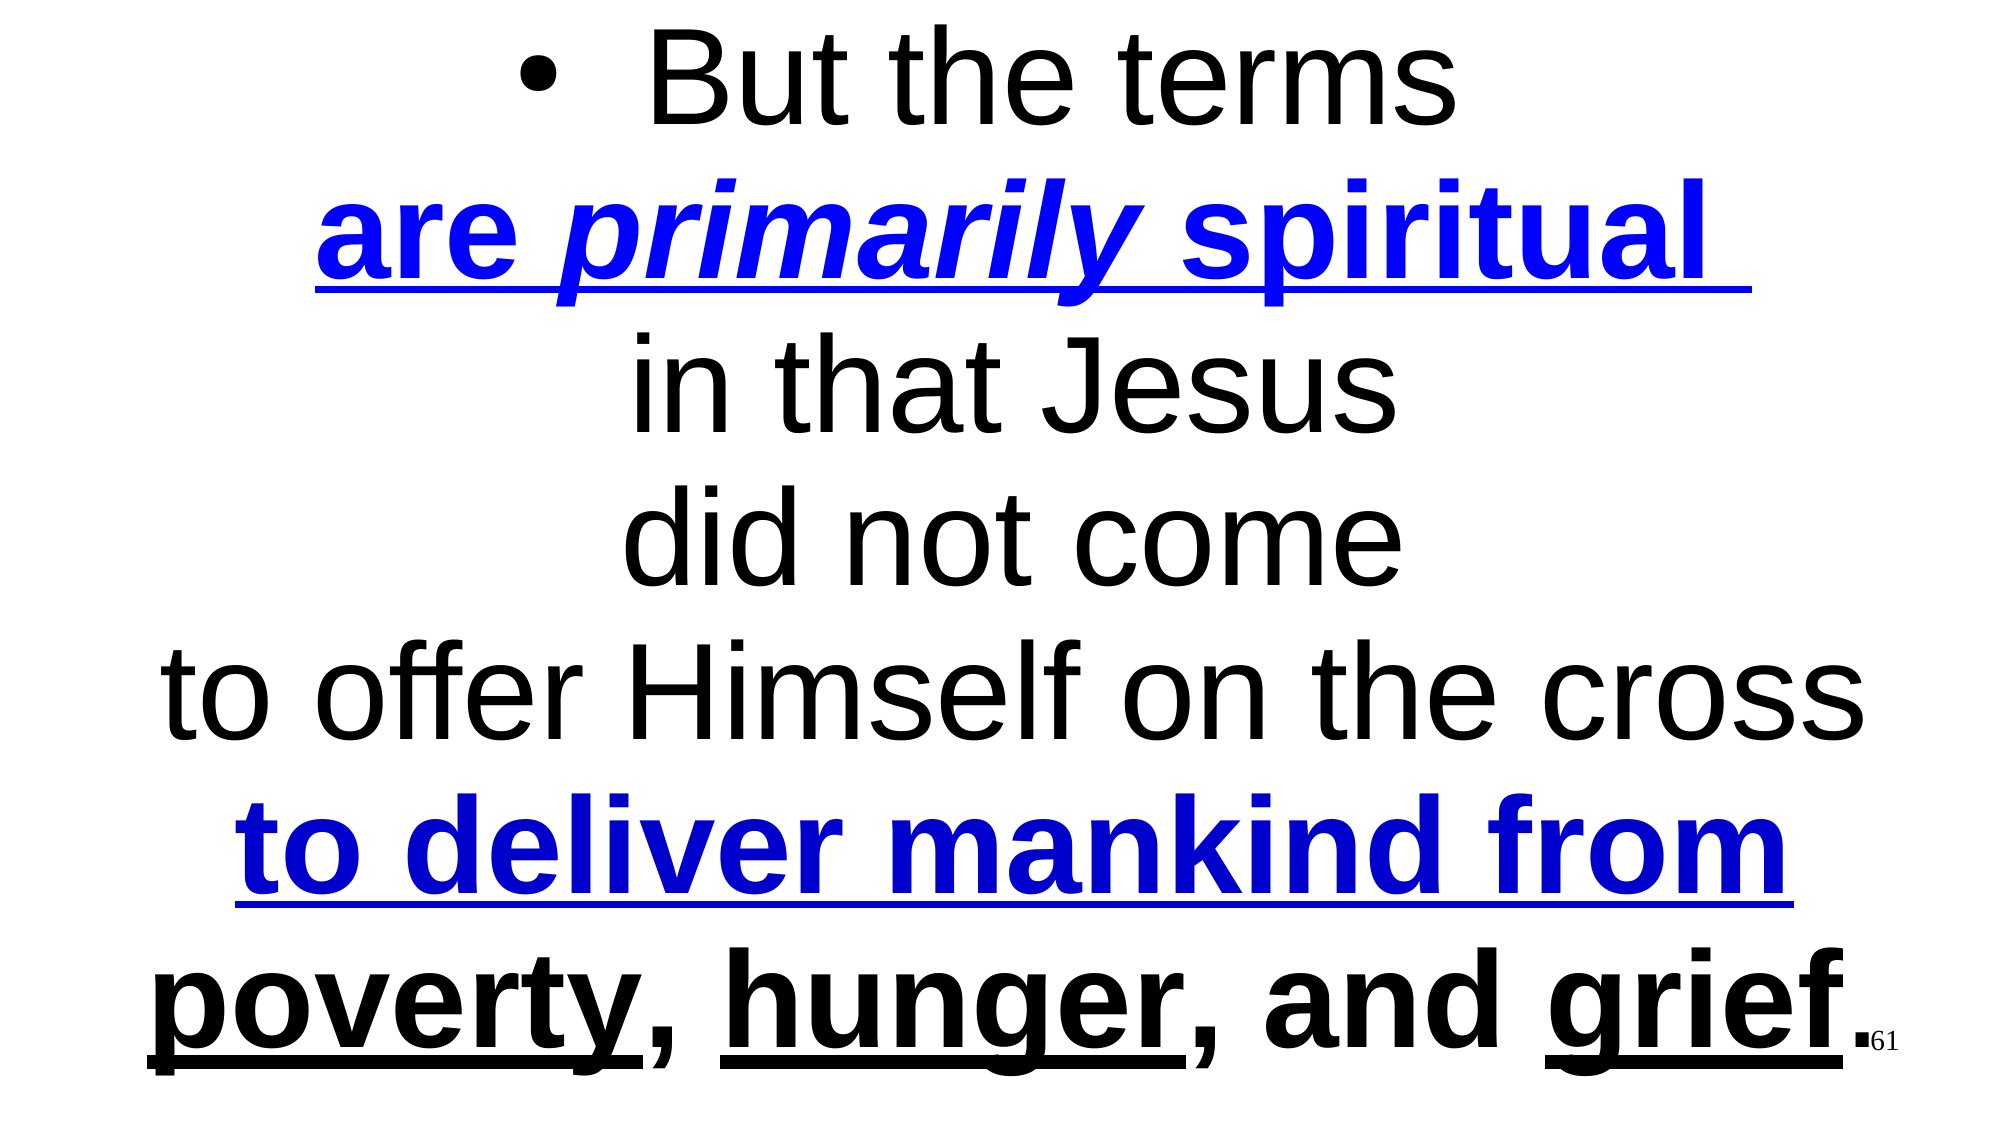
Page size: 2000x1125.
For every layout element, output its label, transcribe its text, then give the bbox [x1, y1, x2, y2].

list But the terms are primarily spiritual in that Jesus did not come to offer Himself on the cross to deliver mankind from poverty, hunger, and grief. [0, 0, 1996, 1123]
